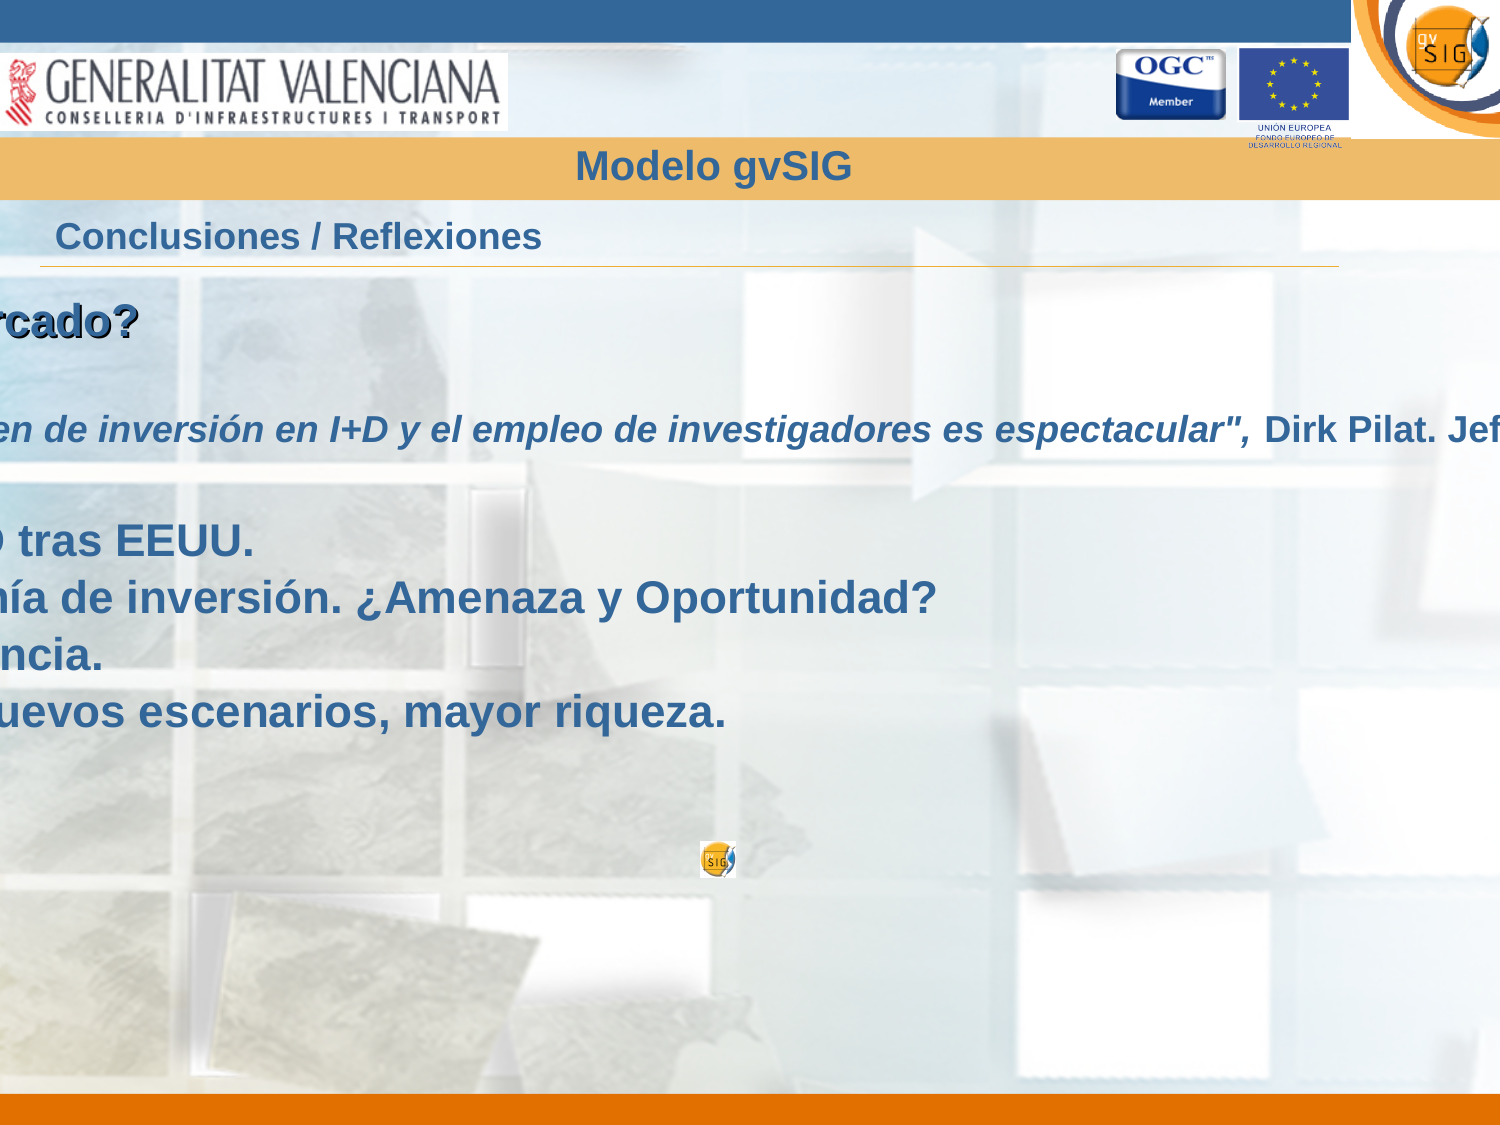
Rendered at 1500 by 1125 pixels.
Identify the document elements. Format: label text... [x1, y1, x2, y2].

text_box Modelo gvSIG [0, 137, 1429, 207]
picture [0, 53, 508, 131]
text_box ¿Como valoramos las dinámicas globales de mercado? "La rapidez de la progresión de China en términos de volumen de inversión en I+D y el empleo de investigadores es espectacular", Dirk Pilat. Jefe de la división de política científica y tecnológica de la OCDE. China ocupará el segundo puesto mundial en I+D tras EEUU. Transición de economía de producción a economía de inversión. ¿Amenaza y Oportunidad? Modelo clásico especulativo: Amenaza. Competencia. Modelo alternativo colaboración: Oportunidad. Nuevos escenarios, mayor riqueza. [0, 288, 1500, 746]
picture [700, 841, 736, 878]
picture [1237, 0, 1500, 139]
picture [1116, 49, 1226, 120]
text_box Conclusiones / Reflexiones [40, 210, 691, 275]
